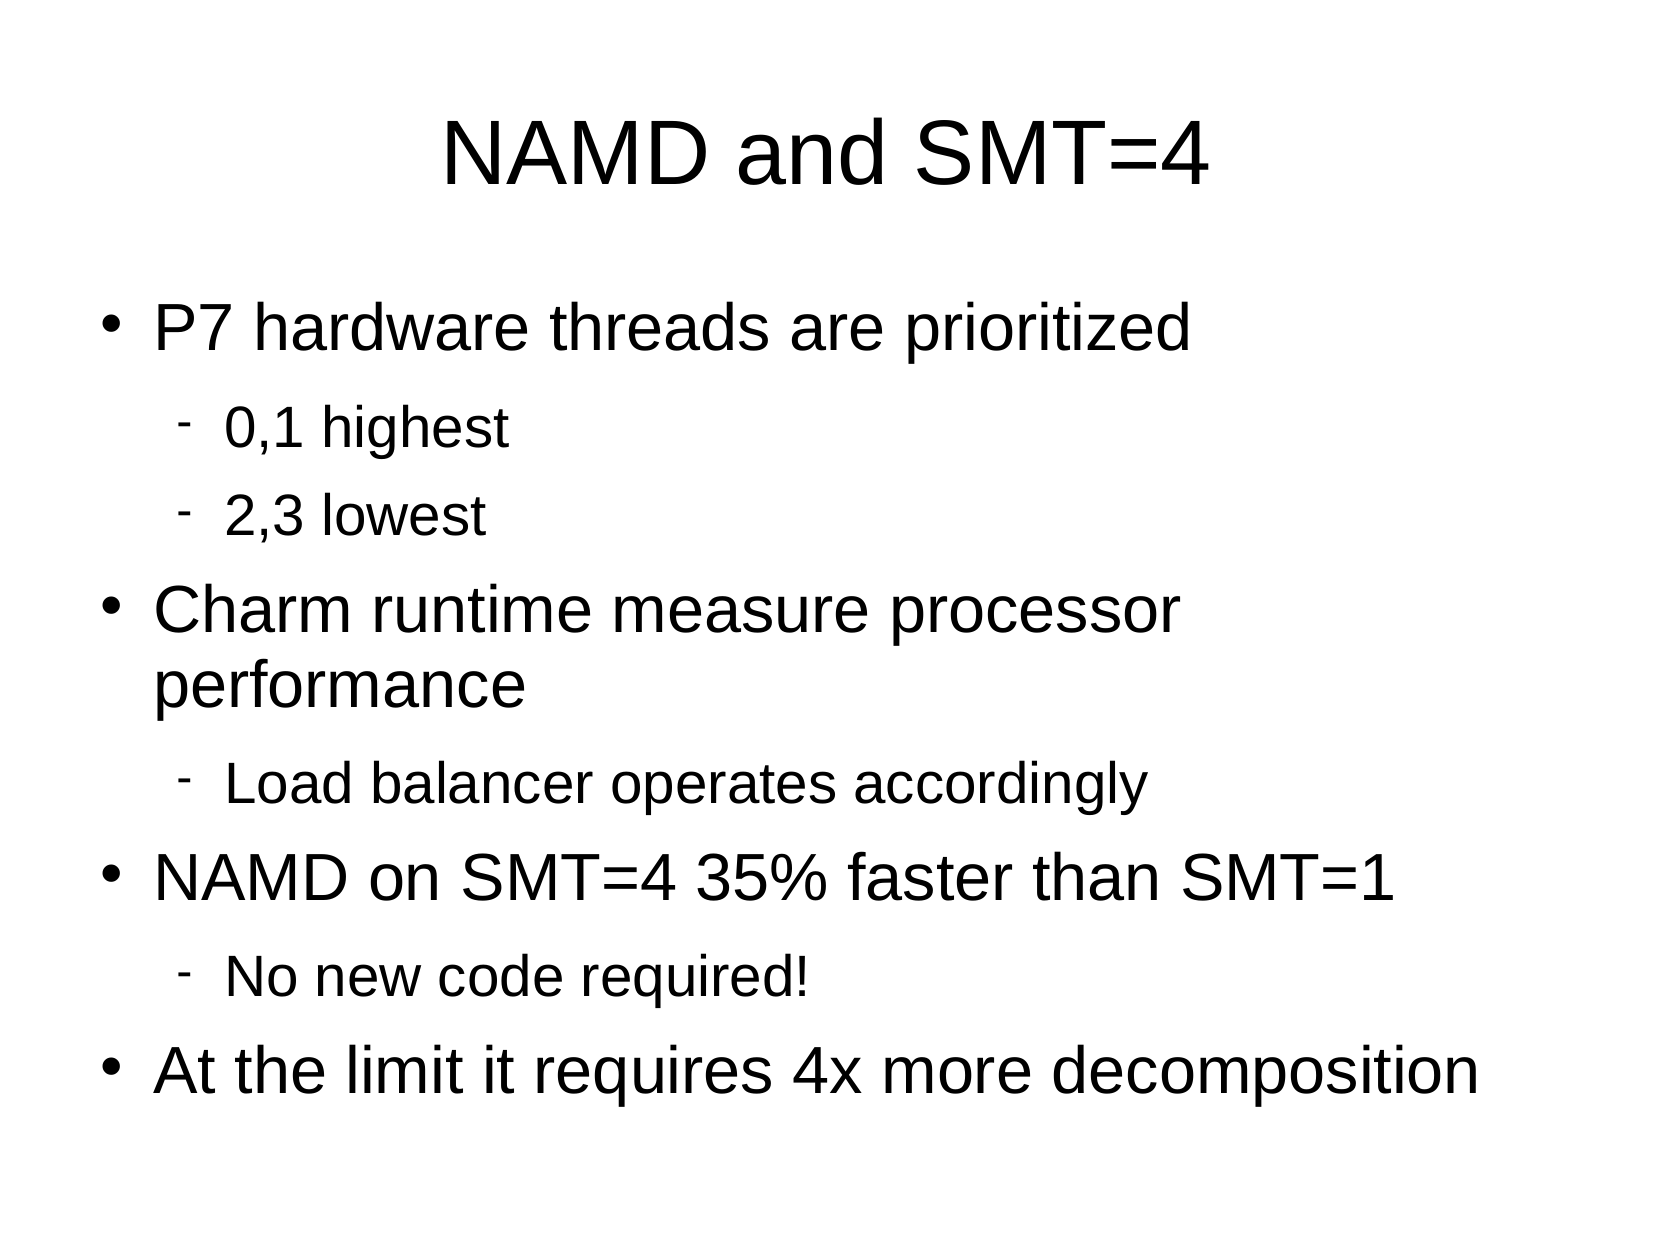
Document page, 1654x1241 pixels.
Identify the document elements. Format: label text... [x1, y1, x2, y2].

list P7 hardware threads are prioritized 0,1 highest 2,3 lowest Charm runtime measure processor performance Load balancer operates accordingly NAMD on SMT=4 35% faster than SMT=1 No new code required! At the limit it requires 4x more decomposition [82, 290, 1571, 1109]
title NAMD and SMT=4 [82, 49, 1571, 257]
